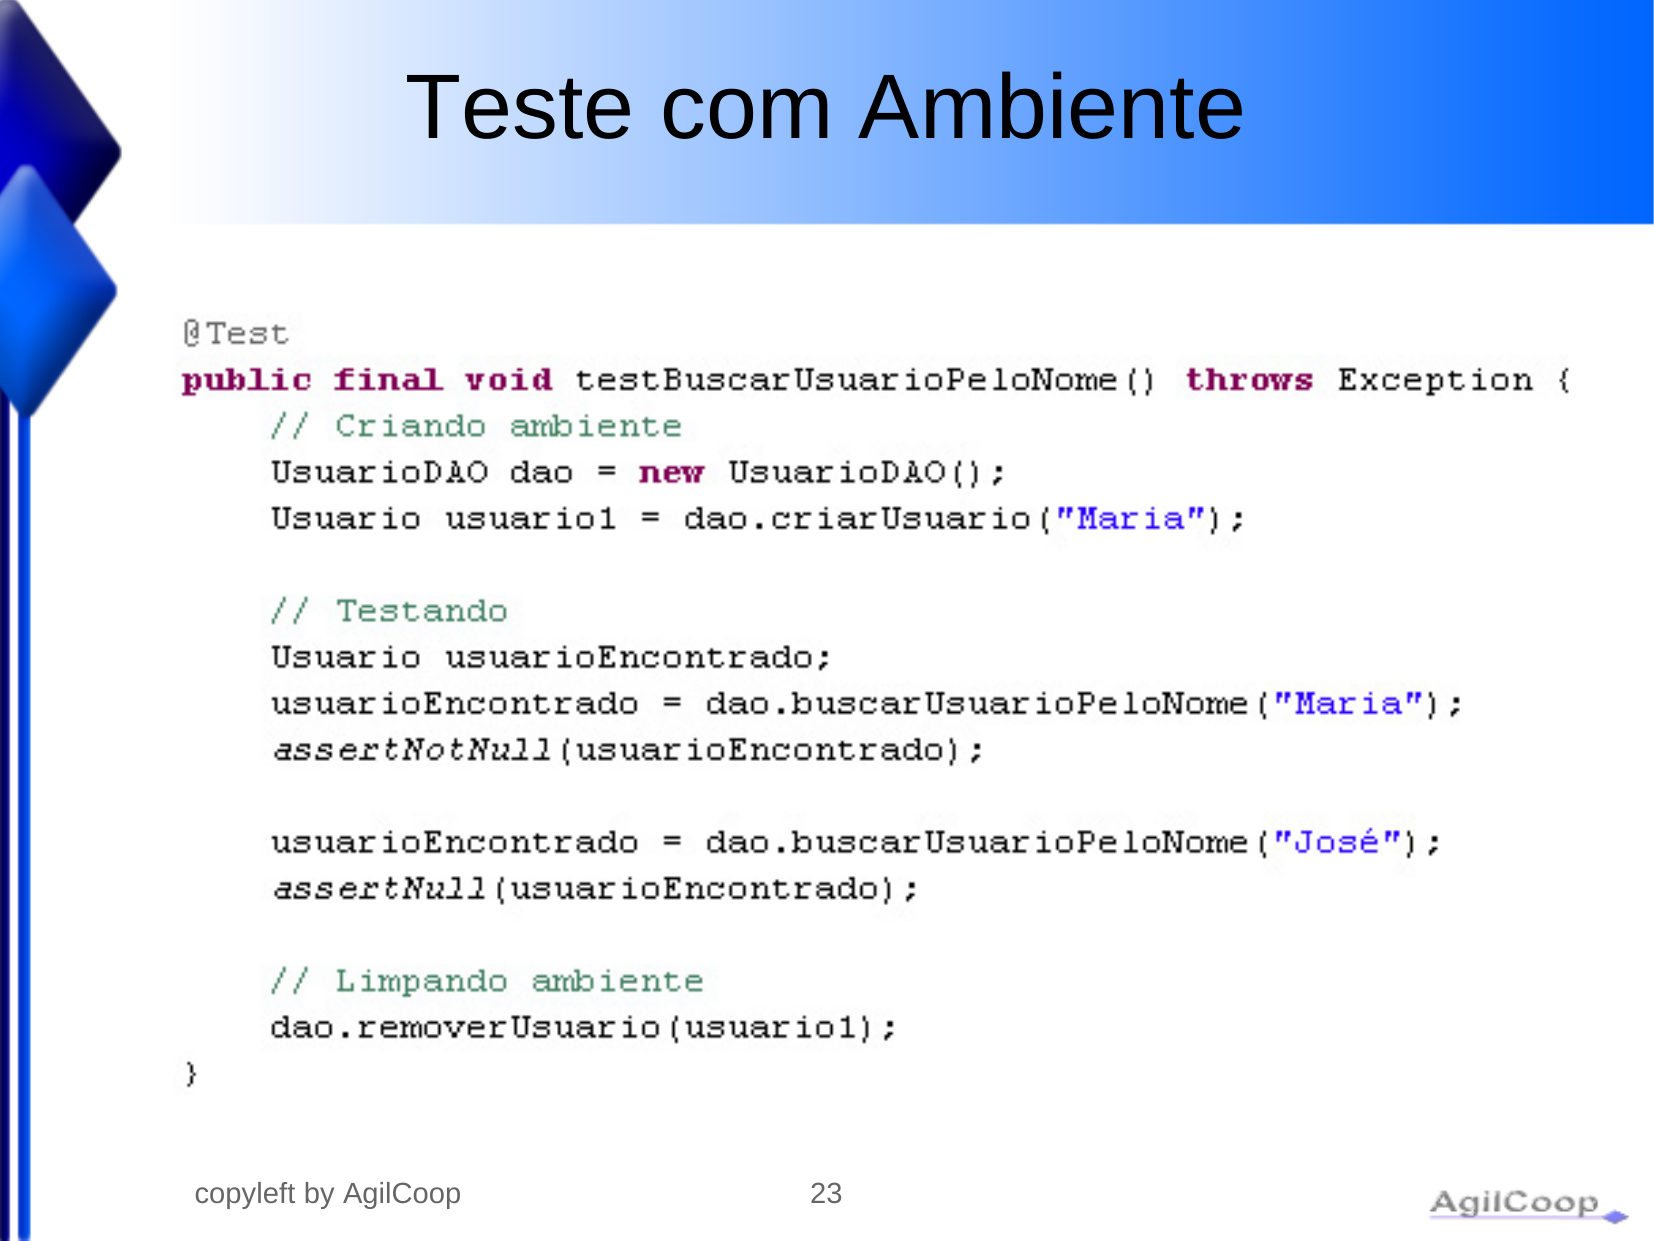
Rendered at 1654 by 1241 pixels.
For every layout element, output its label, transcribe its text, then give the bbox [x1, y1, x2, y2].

title Teste com Ambiente [82, 60, 1571, 163]
picture [0, 0, 1654, 1241]
